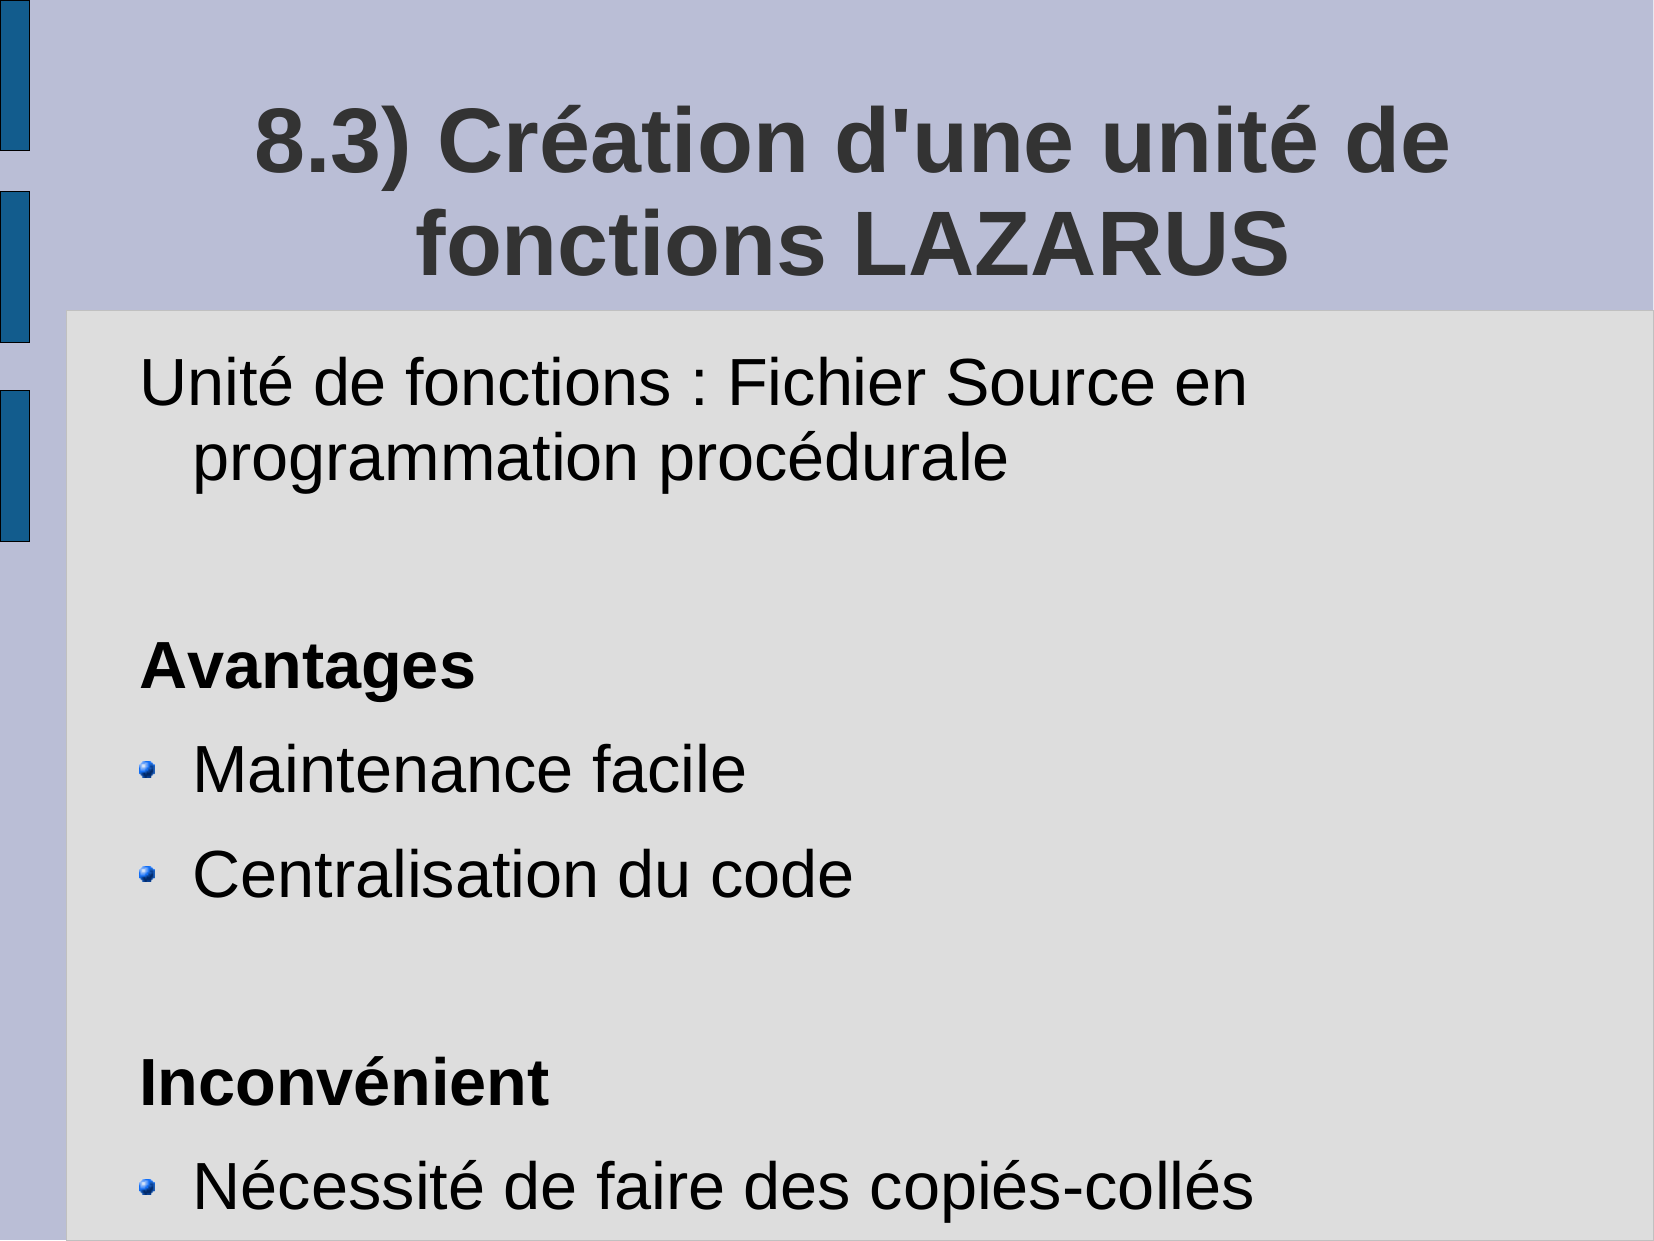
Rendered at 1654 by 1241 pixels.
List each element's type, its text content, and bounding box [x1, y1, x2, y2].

title 8.3) Création d'une unité de fonctions LAZARUS [118, 88, 1531, 296]
list Unité de fonctions : Fichier Source en programmation procédurale Avantages Maintenance facile Centralisation du code Inconvénient Nécessité de faire des copiés-collés [121, 344, 1534, 1225]
